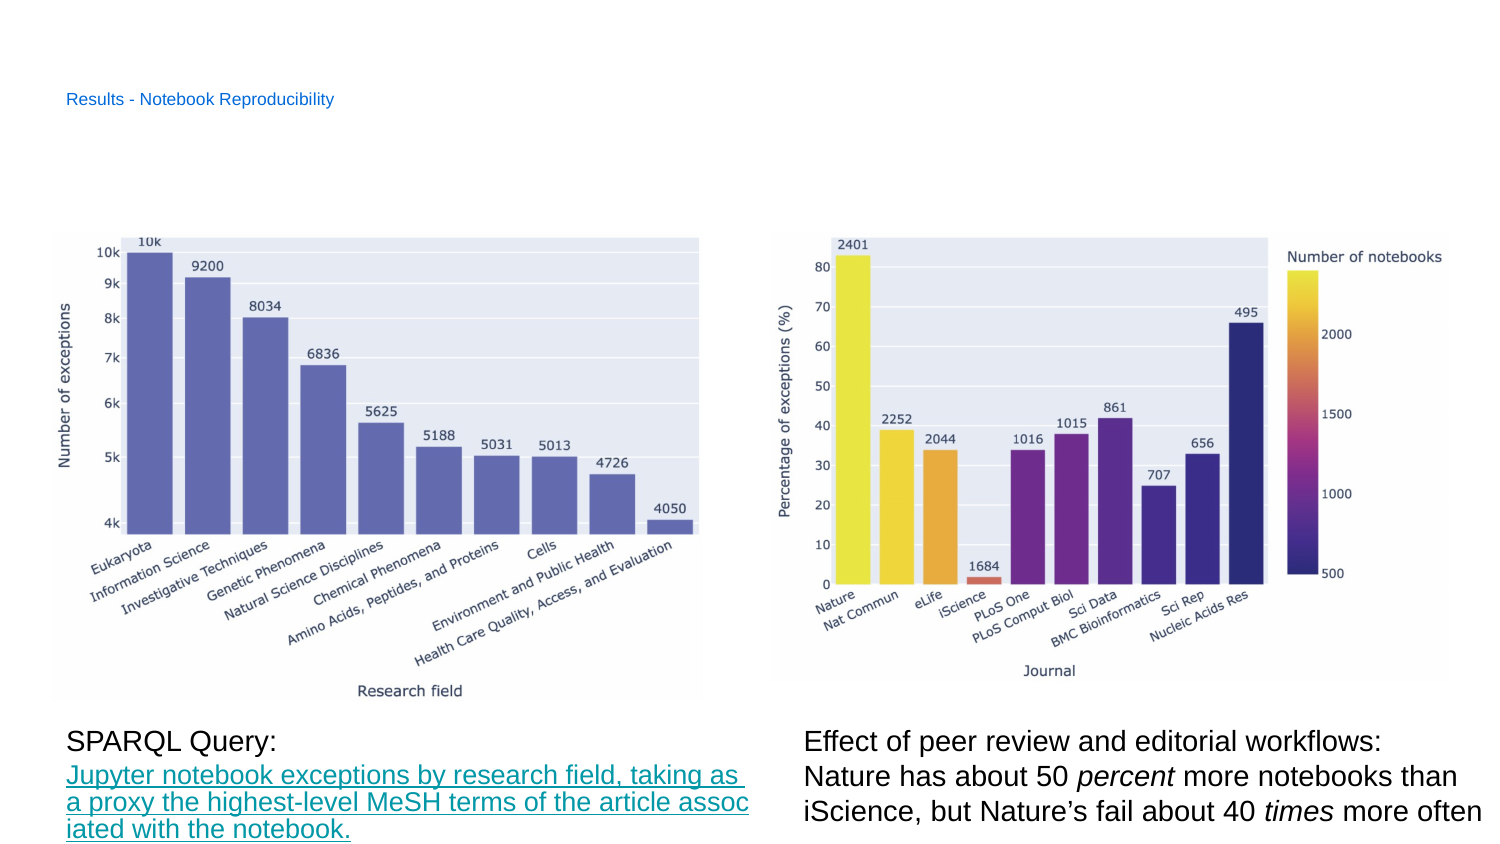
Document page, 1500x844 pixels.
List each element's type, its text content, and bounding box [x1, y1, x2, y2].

title Results - Notebook Reproducibility [51, 72, 1449, 167]
picture [770, 231, 1449, 682]
text_box SPARQL Query: Jupyter notebook exceptions by research field, taking as a proxy the highest-level MeSH terms of the article associated with the notebook. [50, 707, 768, 806]
text_box Effect of peer review and editorial workflows: Nature has about 50 percent more notebooks than iScience, but Nature’s fail about 40 times more often [788, 707, 1500, 843]
picture [51, 231, 703, 702]
